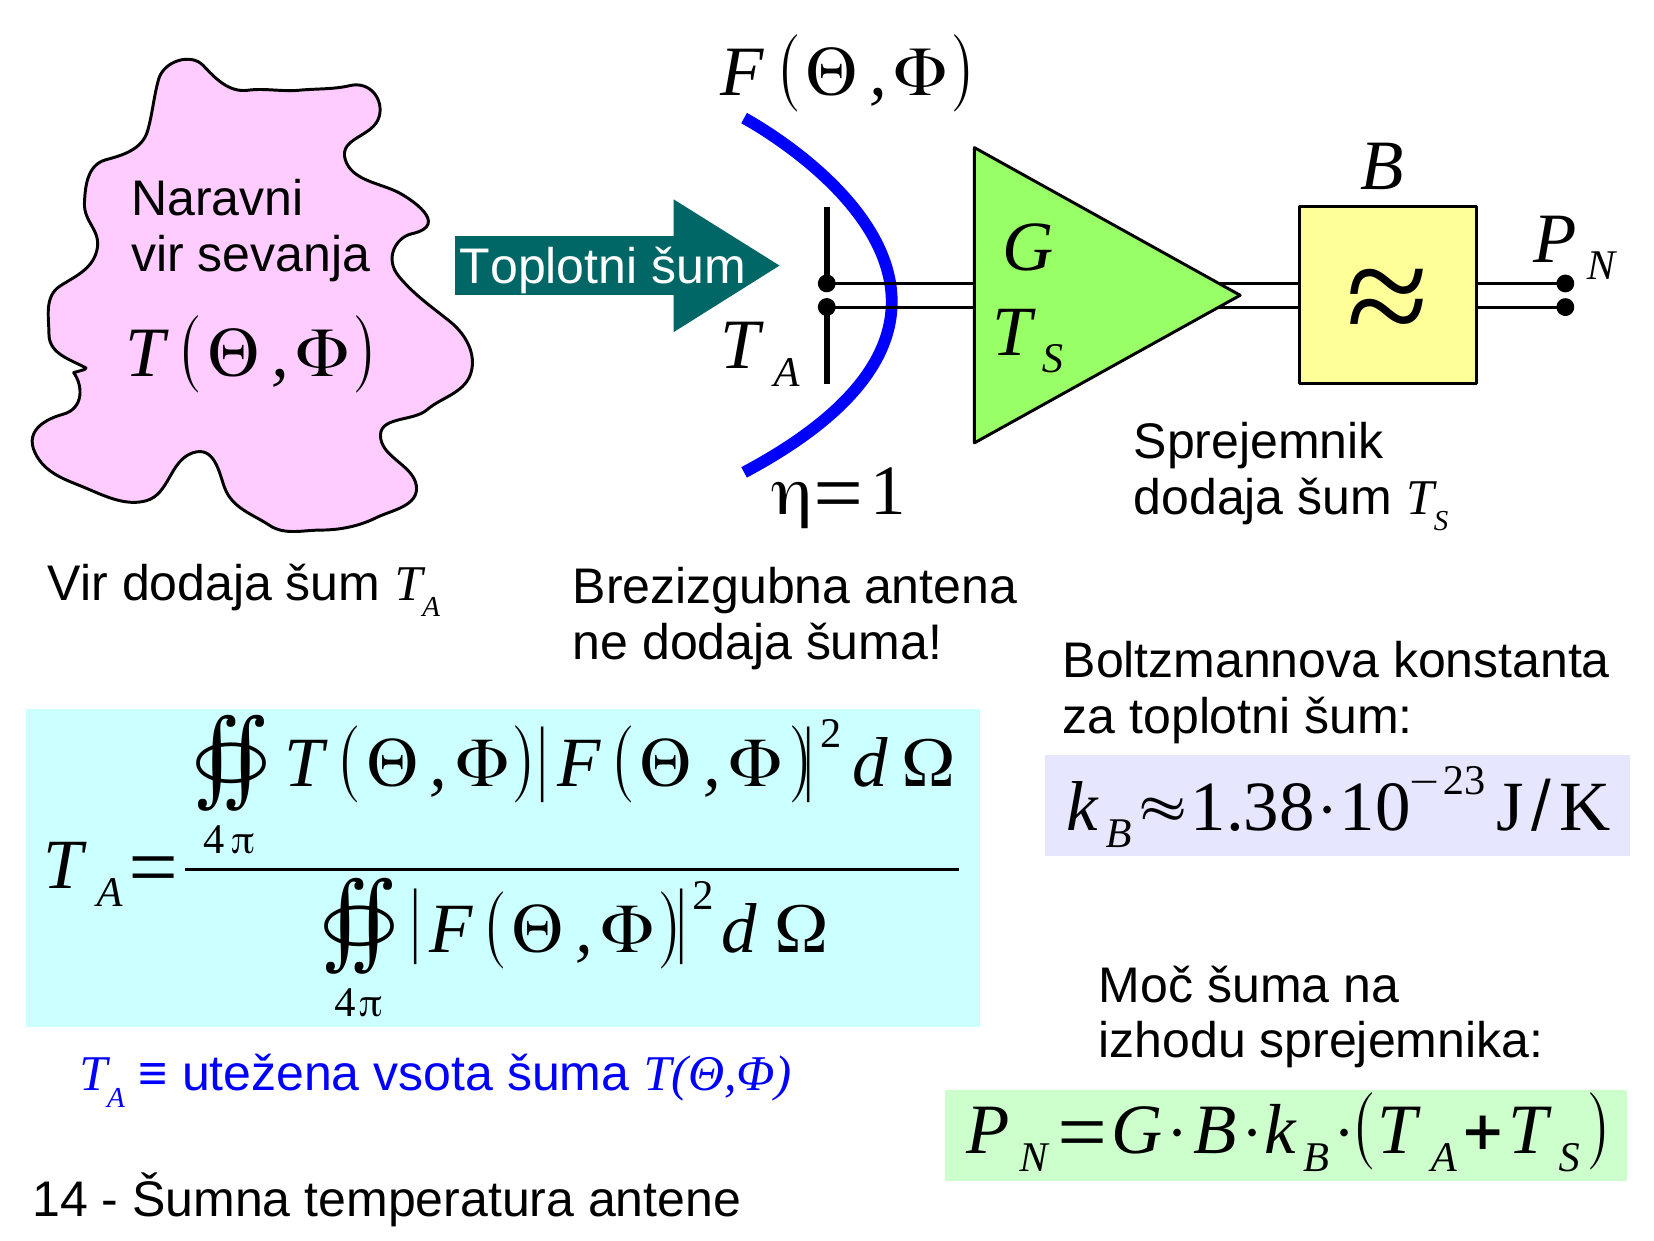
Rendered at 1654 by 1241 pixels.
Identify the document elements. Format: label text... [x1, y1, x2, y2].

text_box Brezizgubna antena ne dodaja šuma! [572, 558, 1018, 670]
chart [702, 304, 817, 396]
chart [698, 31, 993, 113]
text_box Sprejemnik dodaja šum TS [1133, 413, 1449, 537]
text_box [32, 59, 473, 532]
chart [974, 206, 1084, 382]
text_box [974, 147, 1080, 206]
chart [25, 708, 981, 1028]
chart [1339, 125, 1424, 207]
text_box Naravni vir sevanja [131, 170, 371, 283]
chart [750, 450, 922, 532]
chart [107, 312, 394, 394]
chart [1512, 198, 1636, 290]
text_box 14 - Šumna temperatura antene [32, 1171, 1117, 1228]
text_box ≈ [1299, 206, 1477, 384]
text_box Moč šuma na izhodu sprejemnika: [1098, 956, 1544, 1069]
chart [944, 1090, 1627, 1182]
text_box Vir dodaja šum TA [47, 555, 441, 623]
text_box Boltzmannova konstanta za toplotni šum: [1062, 632, 1611, 745]
text_box [974, 208, 1241, 443]
text_box TA ≡ utežena vsota šuma T(Θ,Φ) [79, 1045, 791, 1113]
chart [1045, 755, 1631, 857]
